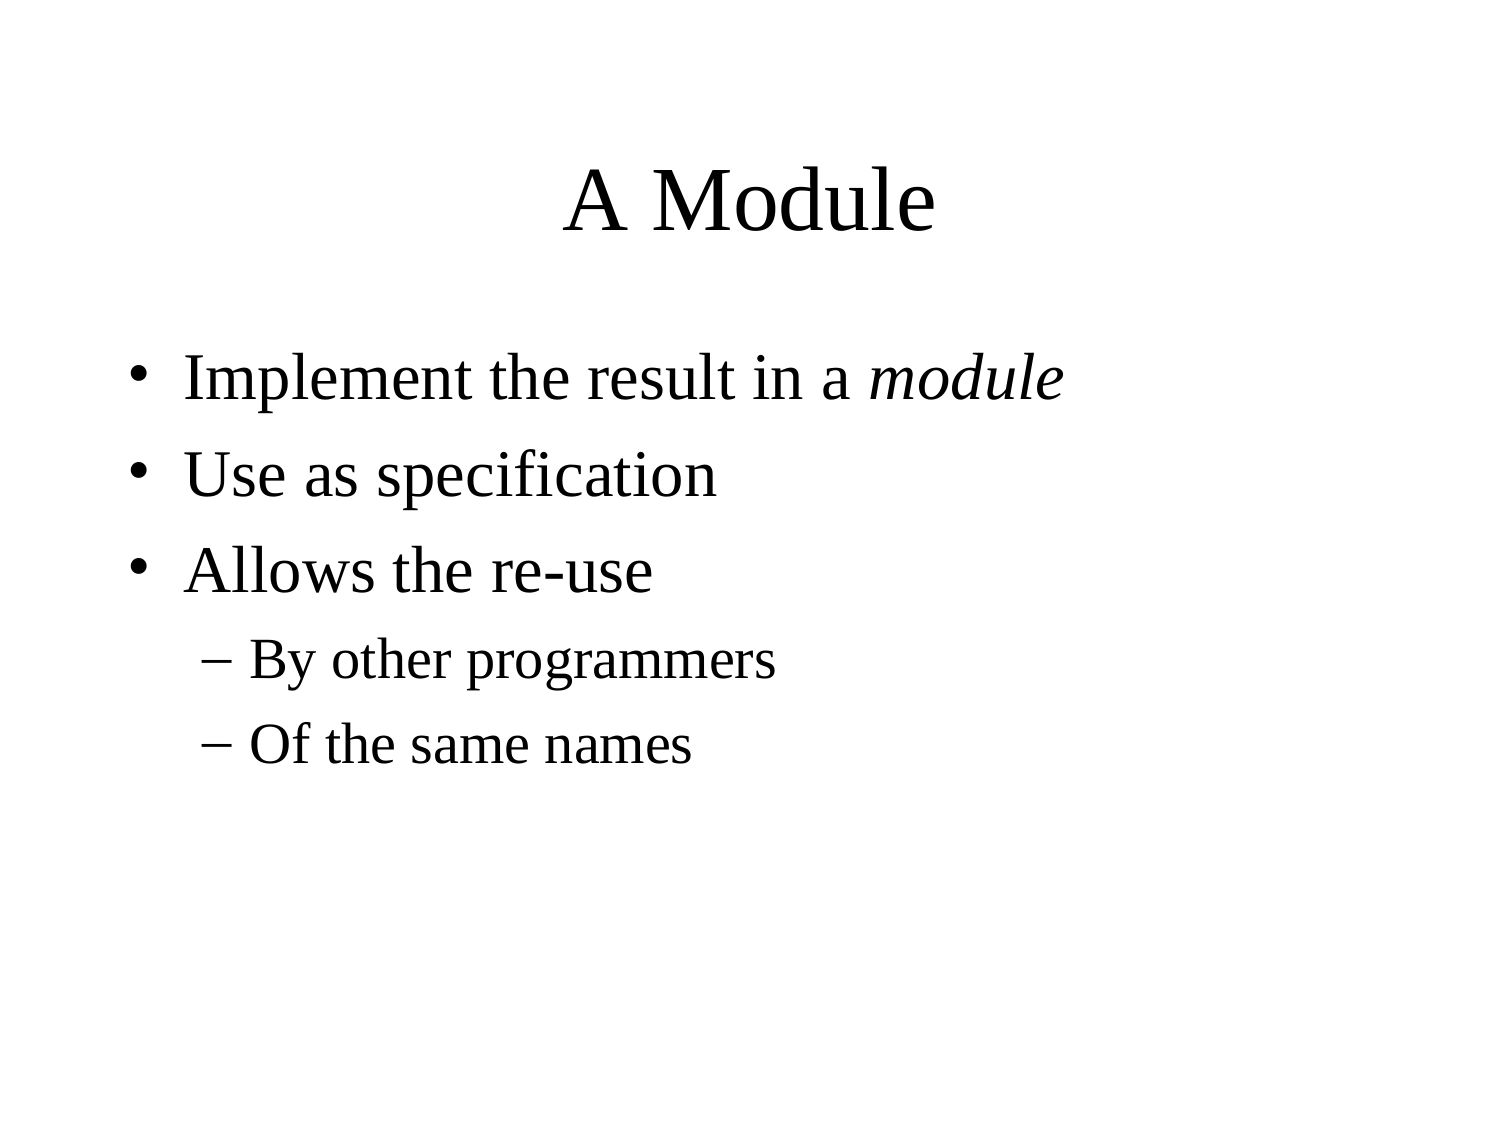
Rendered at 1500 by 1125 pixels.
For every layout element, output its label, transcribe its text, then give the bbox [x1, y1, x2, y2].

list Implement the result in a module Use as specification Allows the re-use By other programmers Of the same names [112, 324, 1388, 1000]
title A Module [112, 99, 1388, 288]
